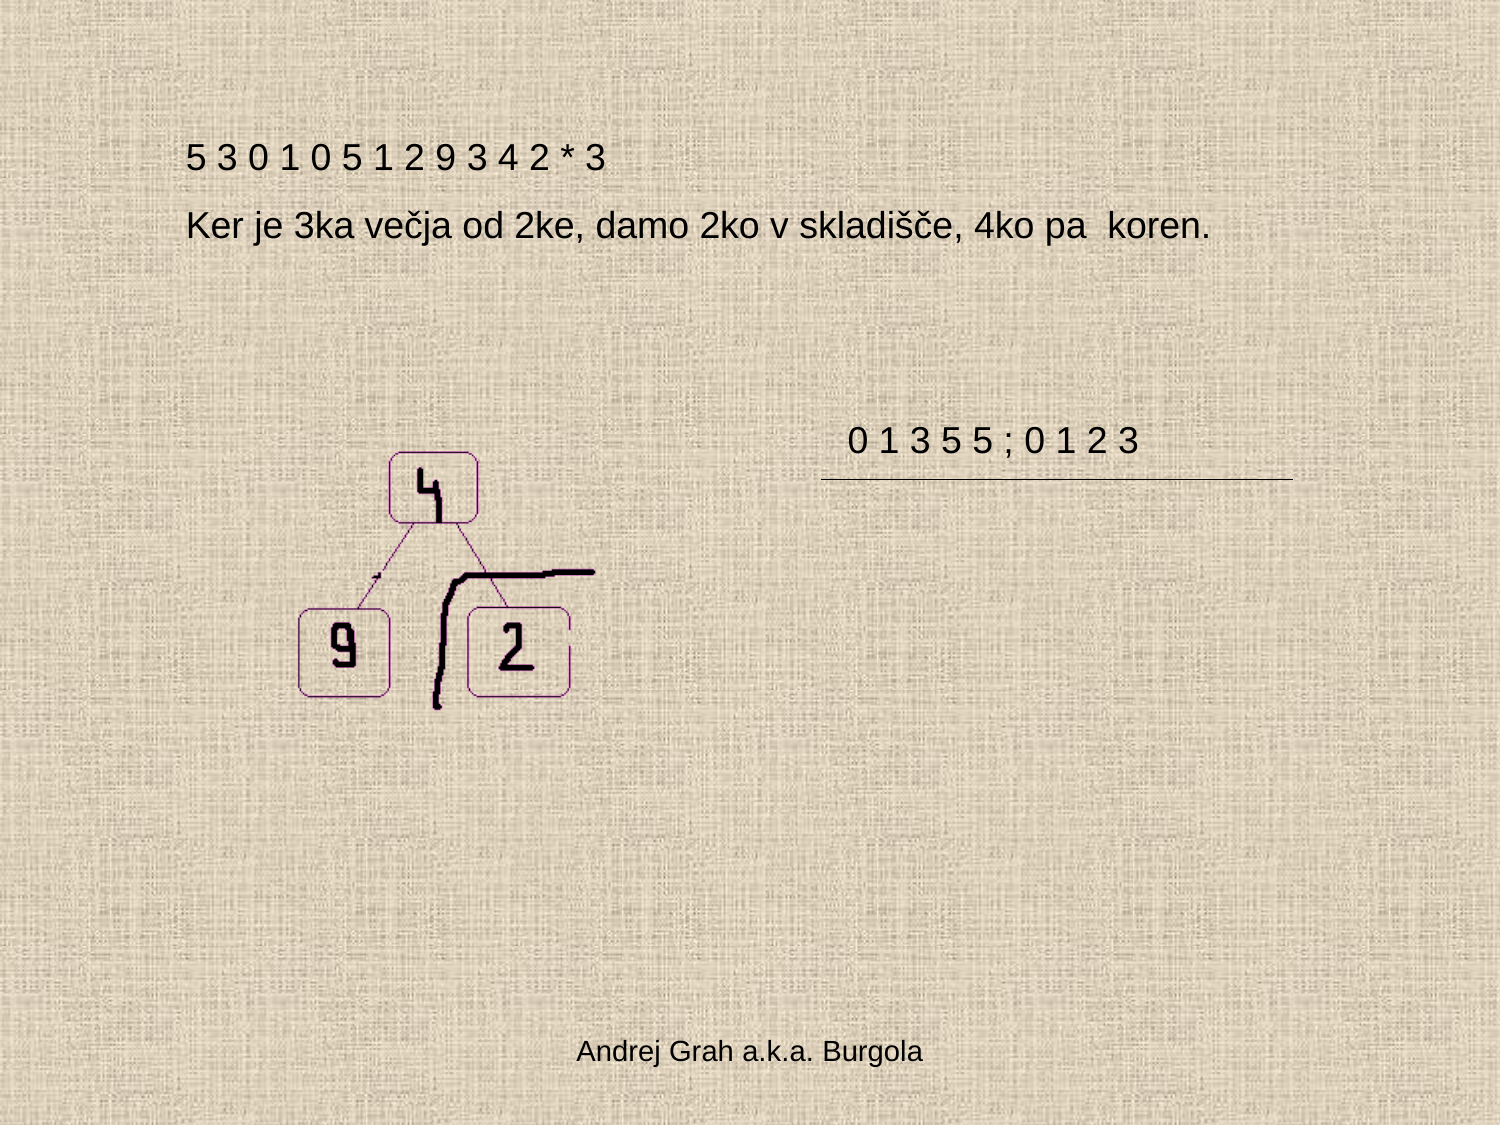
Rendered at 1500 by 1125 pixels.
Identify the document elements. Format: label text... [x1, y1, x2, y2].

text_box 0 1 3 5 5 ; 0 1 2 3 [832, 408, 1258, 470]
picture [0, 0, 1500, 1125]
text_box 5 3 0 1 0 5 1 2 9 3 4 2 * 3 Ker je 3ka večja od 2ke, damo 2ko v skladišče, 4ko pa koren. [171, 125, 1235, 255]
text_box Andrej Grah a.k.a. Burgola [512, 1024, 988, 1103]
